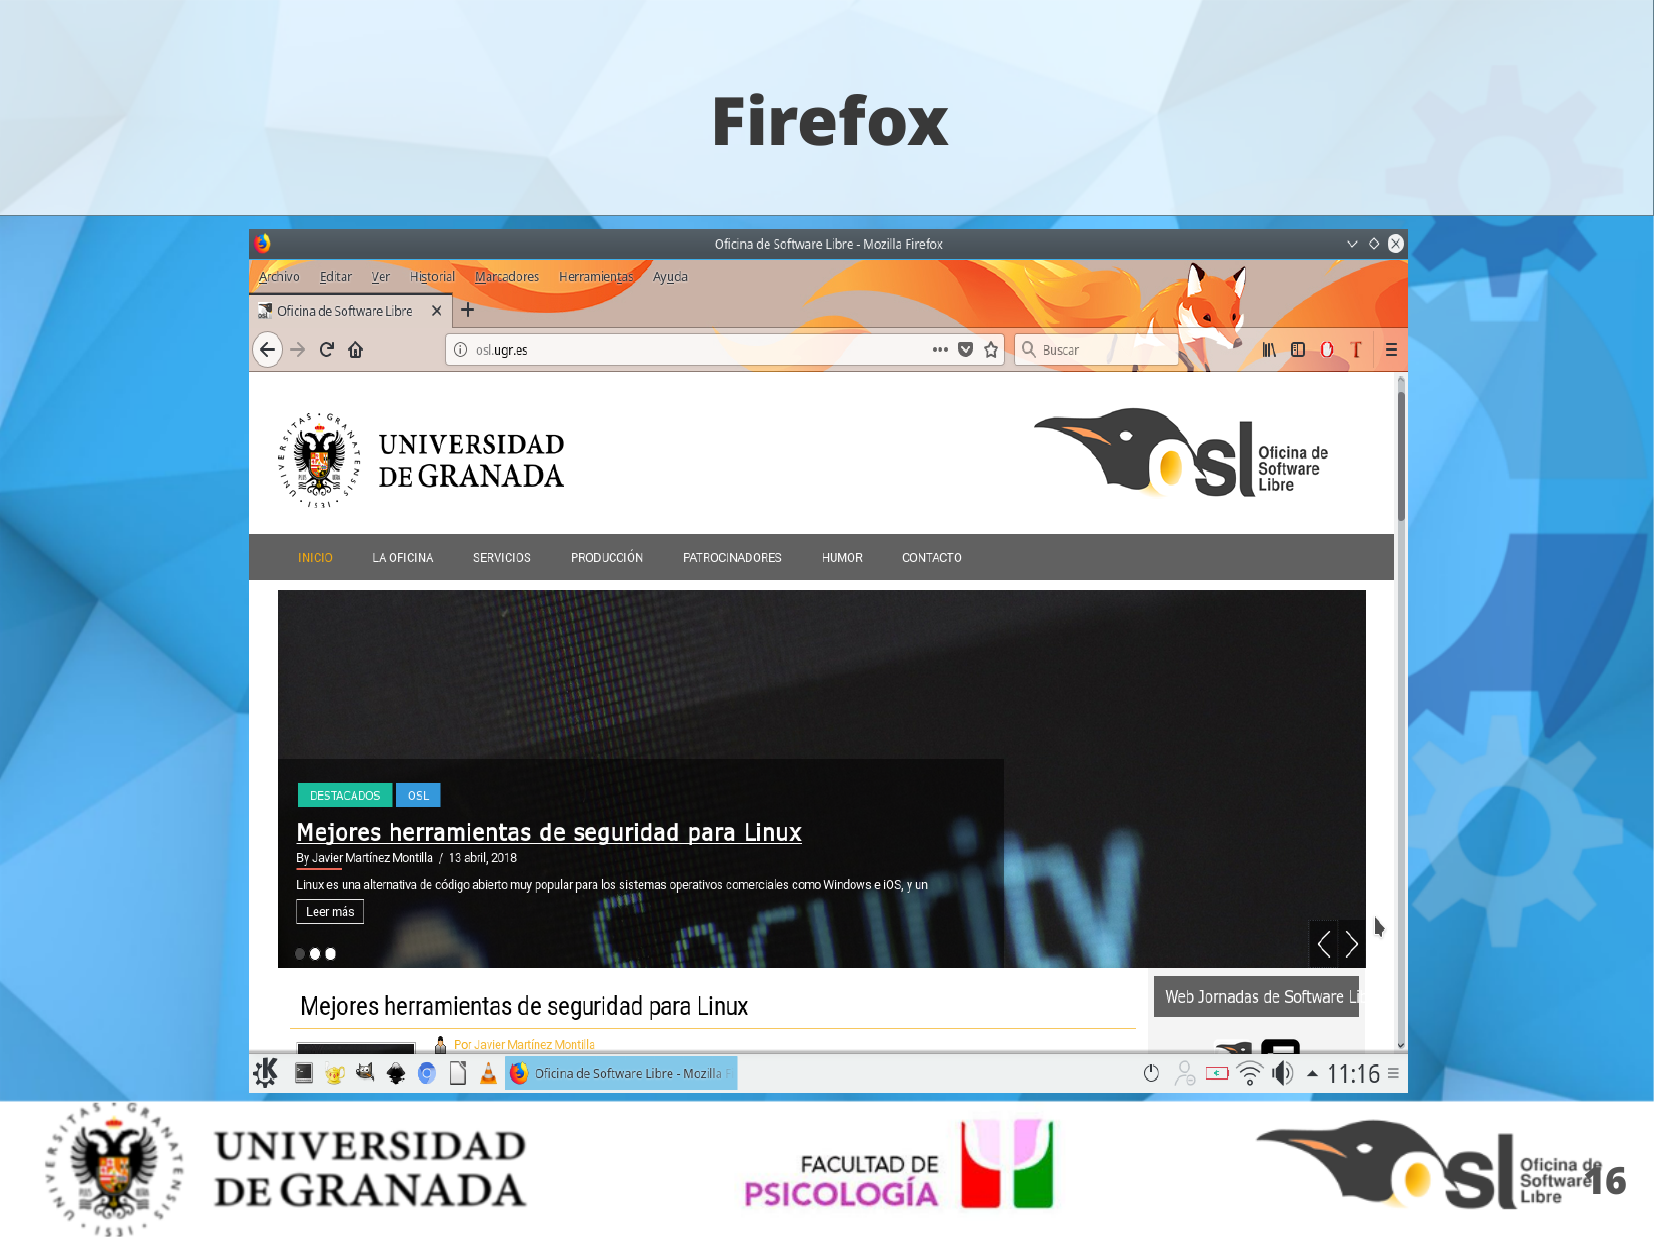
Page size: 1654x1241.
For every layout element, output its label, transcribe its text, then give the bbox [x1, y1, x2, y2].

title Firefox [26, 24, 1634, 216]
picture [0, 216, 1654, 1241]
